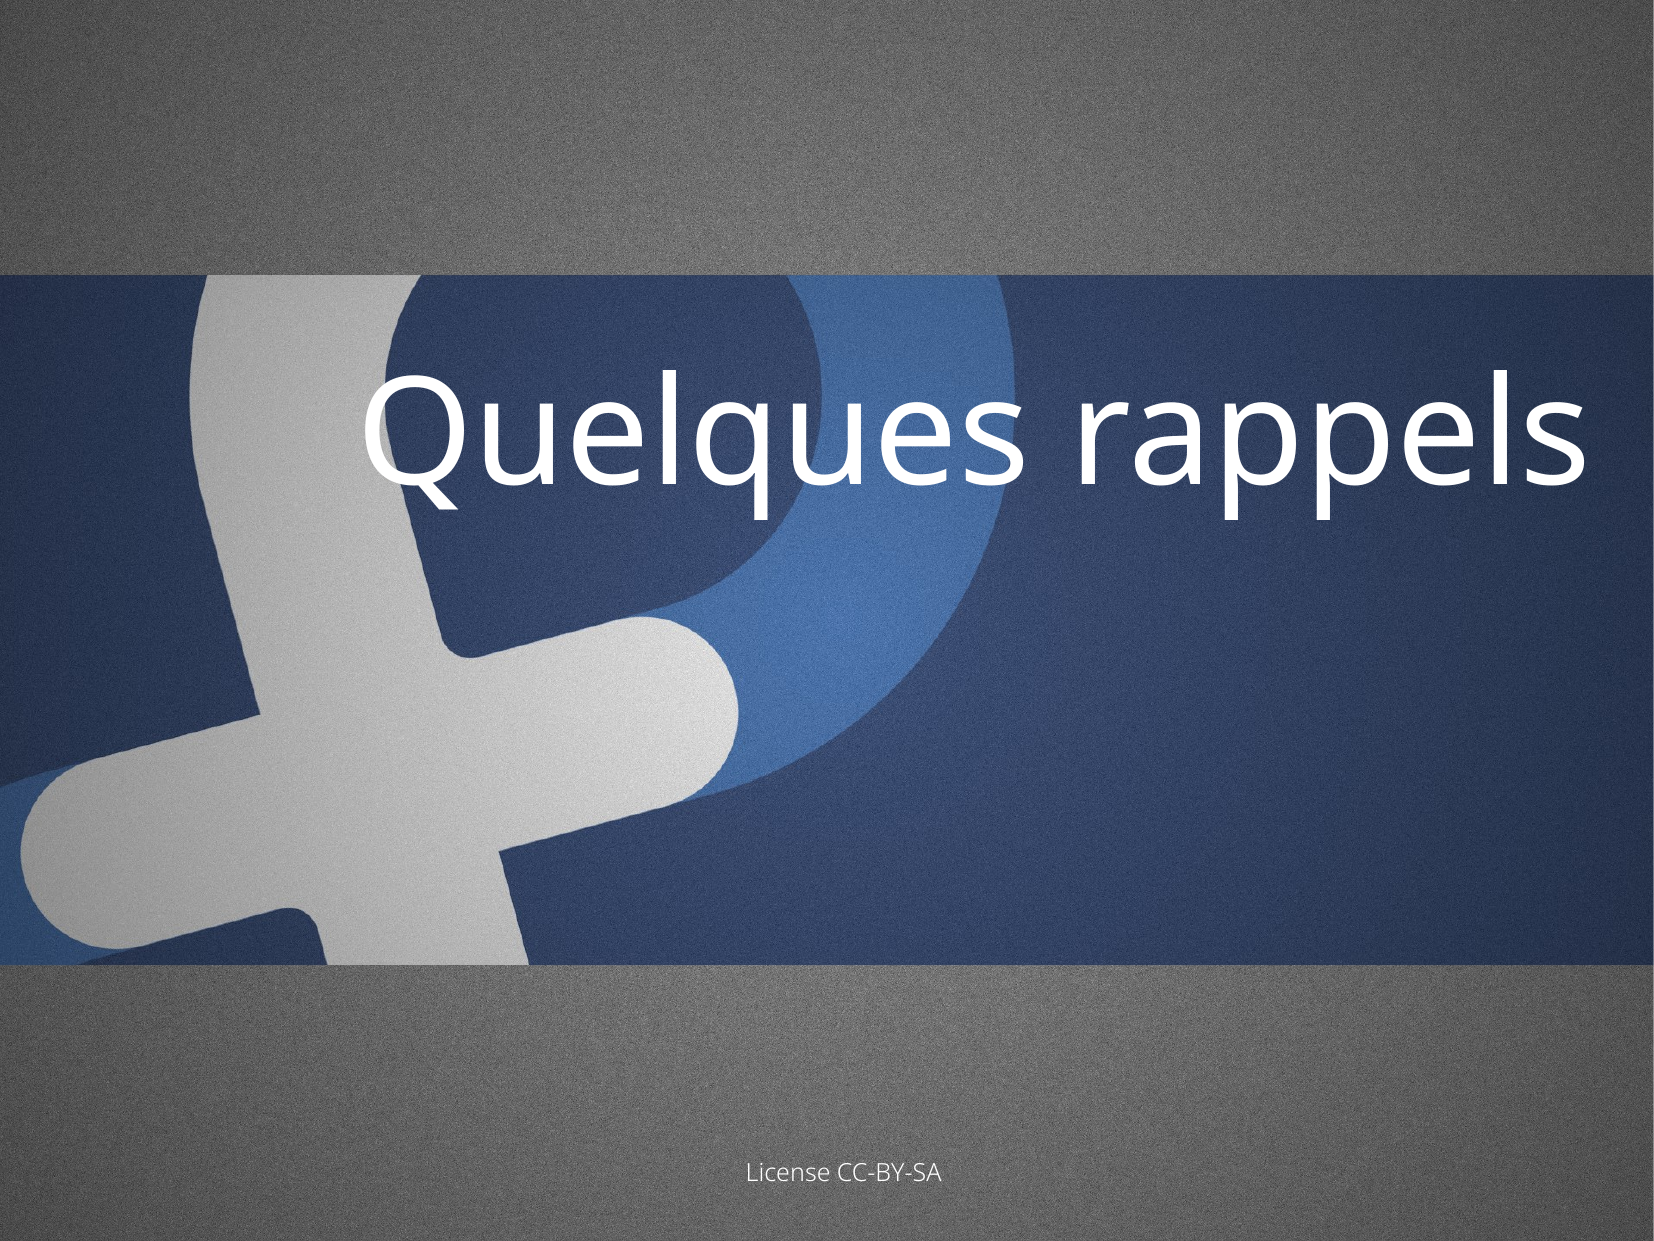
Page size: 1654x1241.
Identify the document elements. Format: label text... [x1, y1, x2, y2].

title Quelques rappels [242, 324, 1593, 529]
picture [0, 0, 1654, 1241]
text_box License CC-BY-SA [75, 1126, 1613, 1197]
